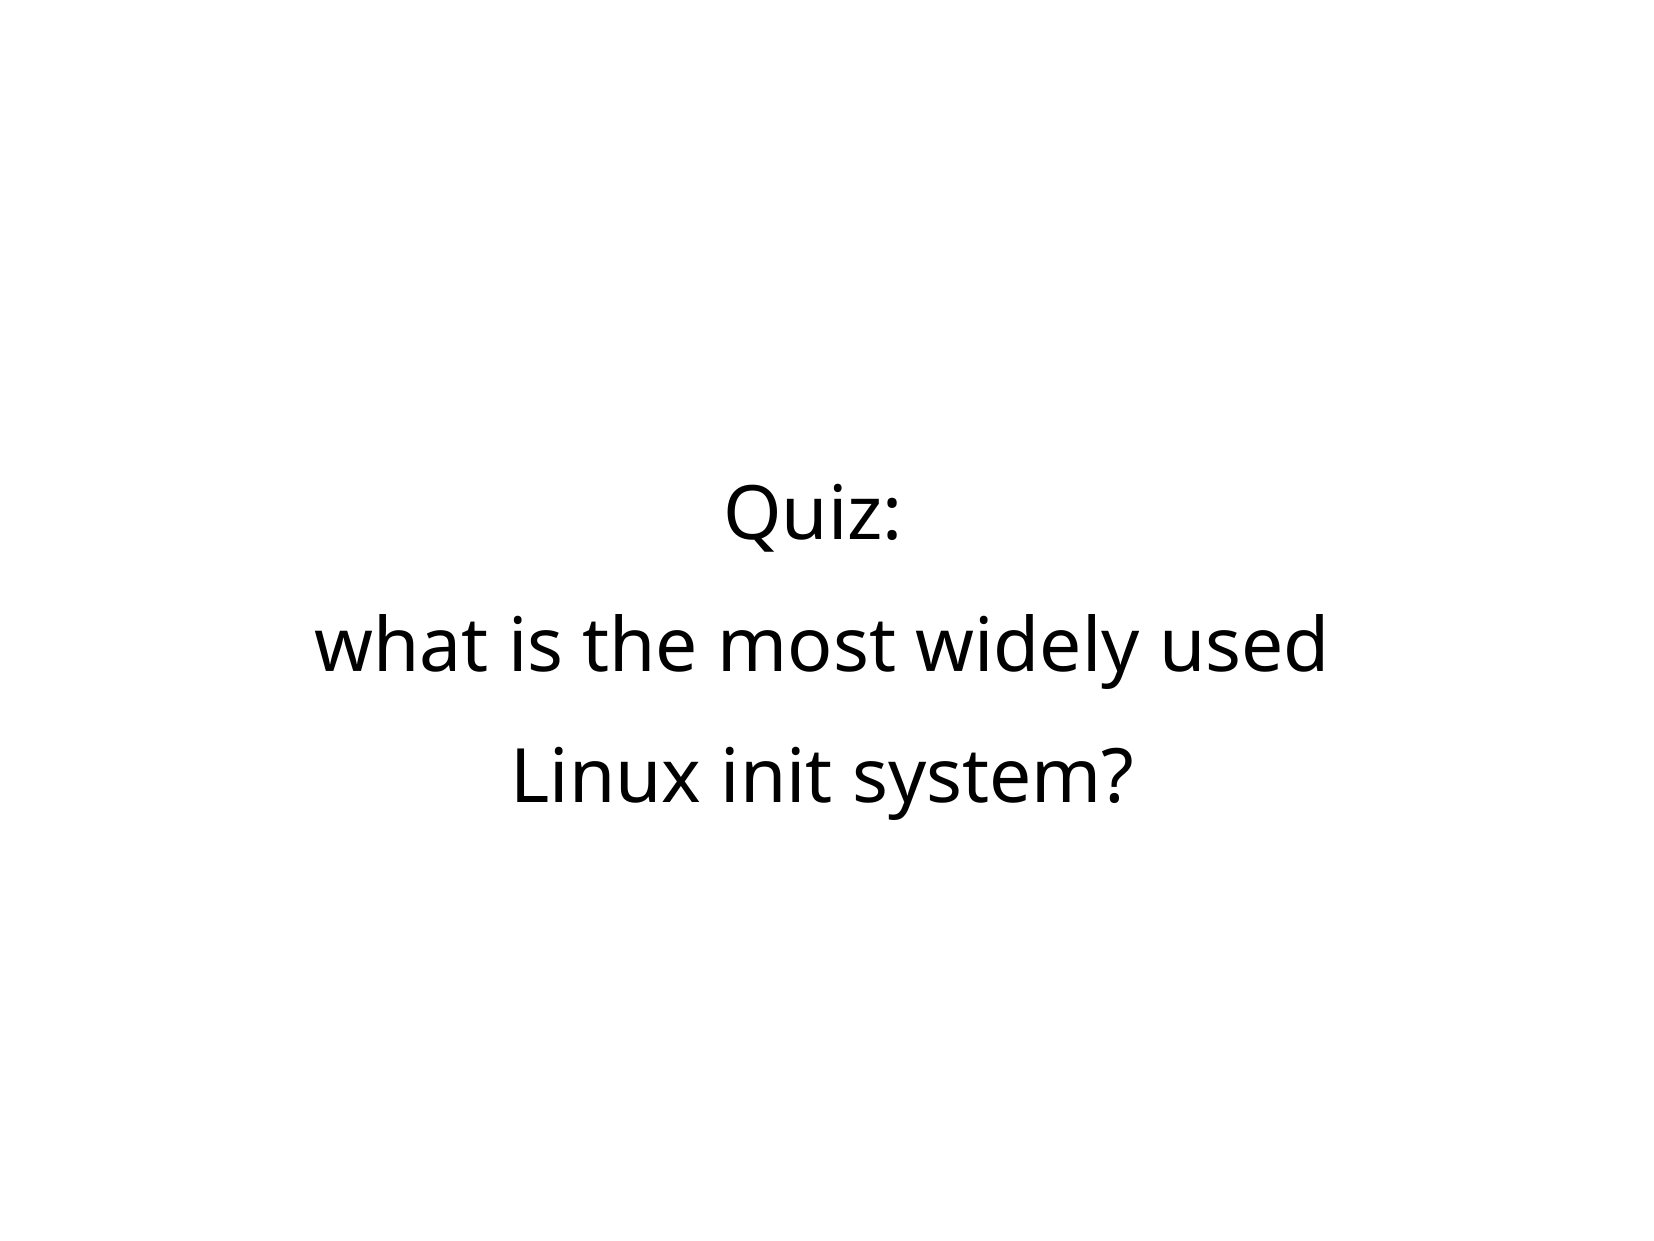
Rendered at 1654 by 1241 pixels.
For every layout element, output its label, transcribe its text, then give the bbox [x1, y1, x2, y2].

list Quiz: what is the most widely used Linux init system? [285, 458, 1361, 826]
